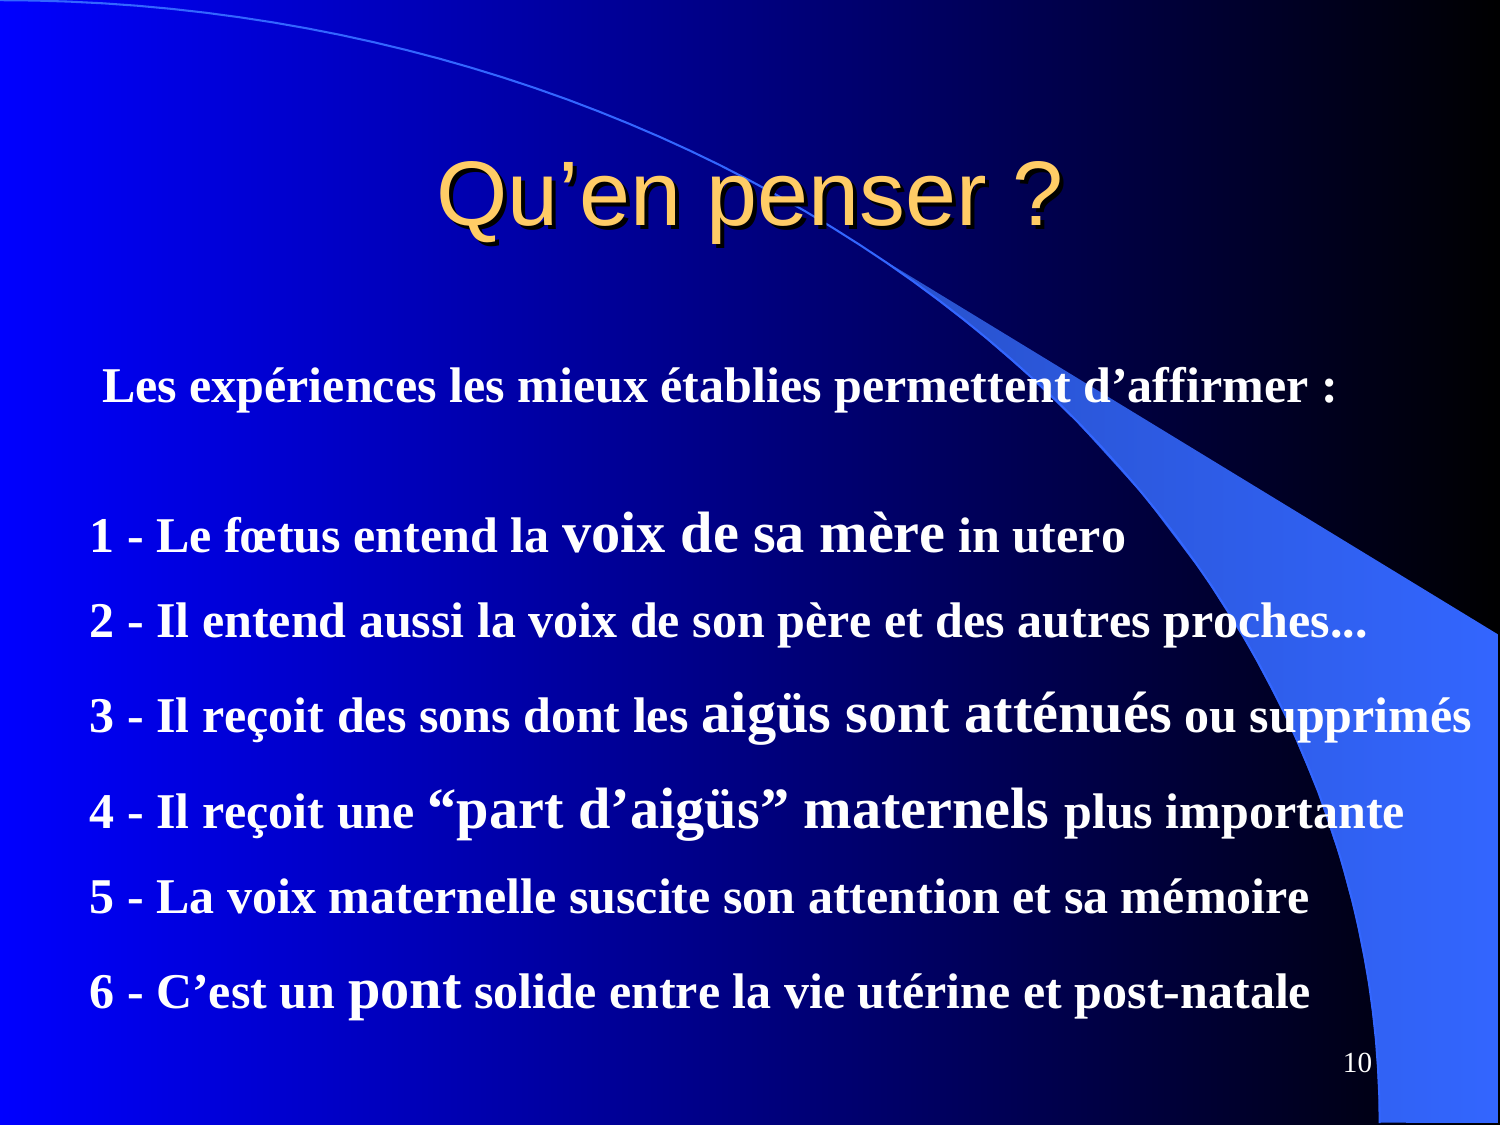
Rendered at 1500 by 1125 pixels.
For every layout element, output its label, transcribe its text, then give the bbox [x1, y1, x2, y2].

text_box Les expériences les mieux établies permettent d’affirmer : 1 - Le fœtus entend la voix de sa mère in utero 2 - Il entend aussi la voix de son père et des autres proches... 3 - Il reçoit des sons dont les aigüs sont atténués ou supprimés 4 - Il reçoit une “part d’aigüs” maternels plus importante 5 - La voix maternelle suscite son attention et sa mémoire 6 - C’est un pont solide entre la vie utérine et post-natale [74, 349, 1488, 1029]
title Qu’en penser ? [112, 99, 1388, 288]
